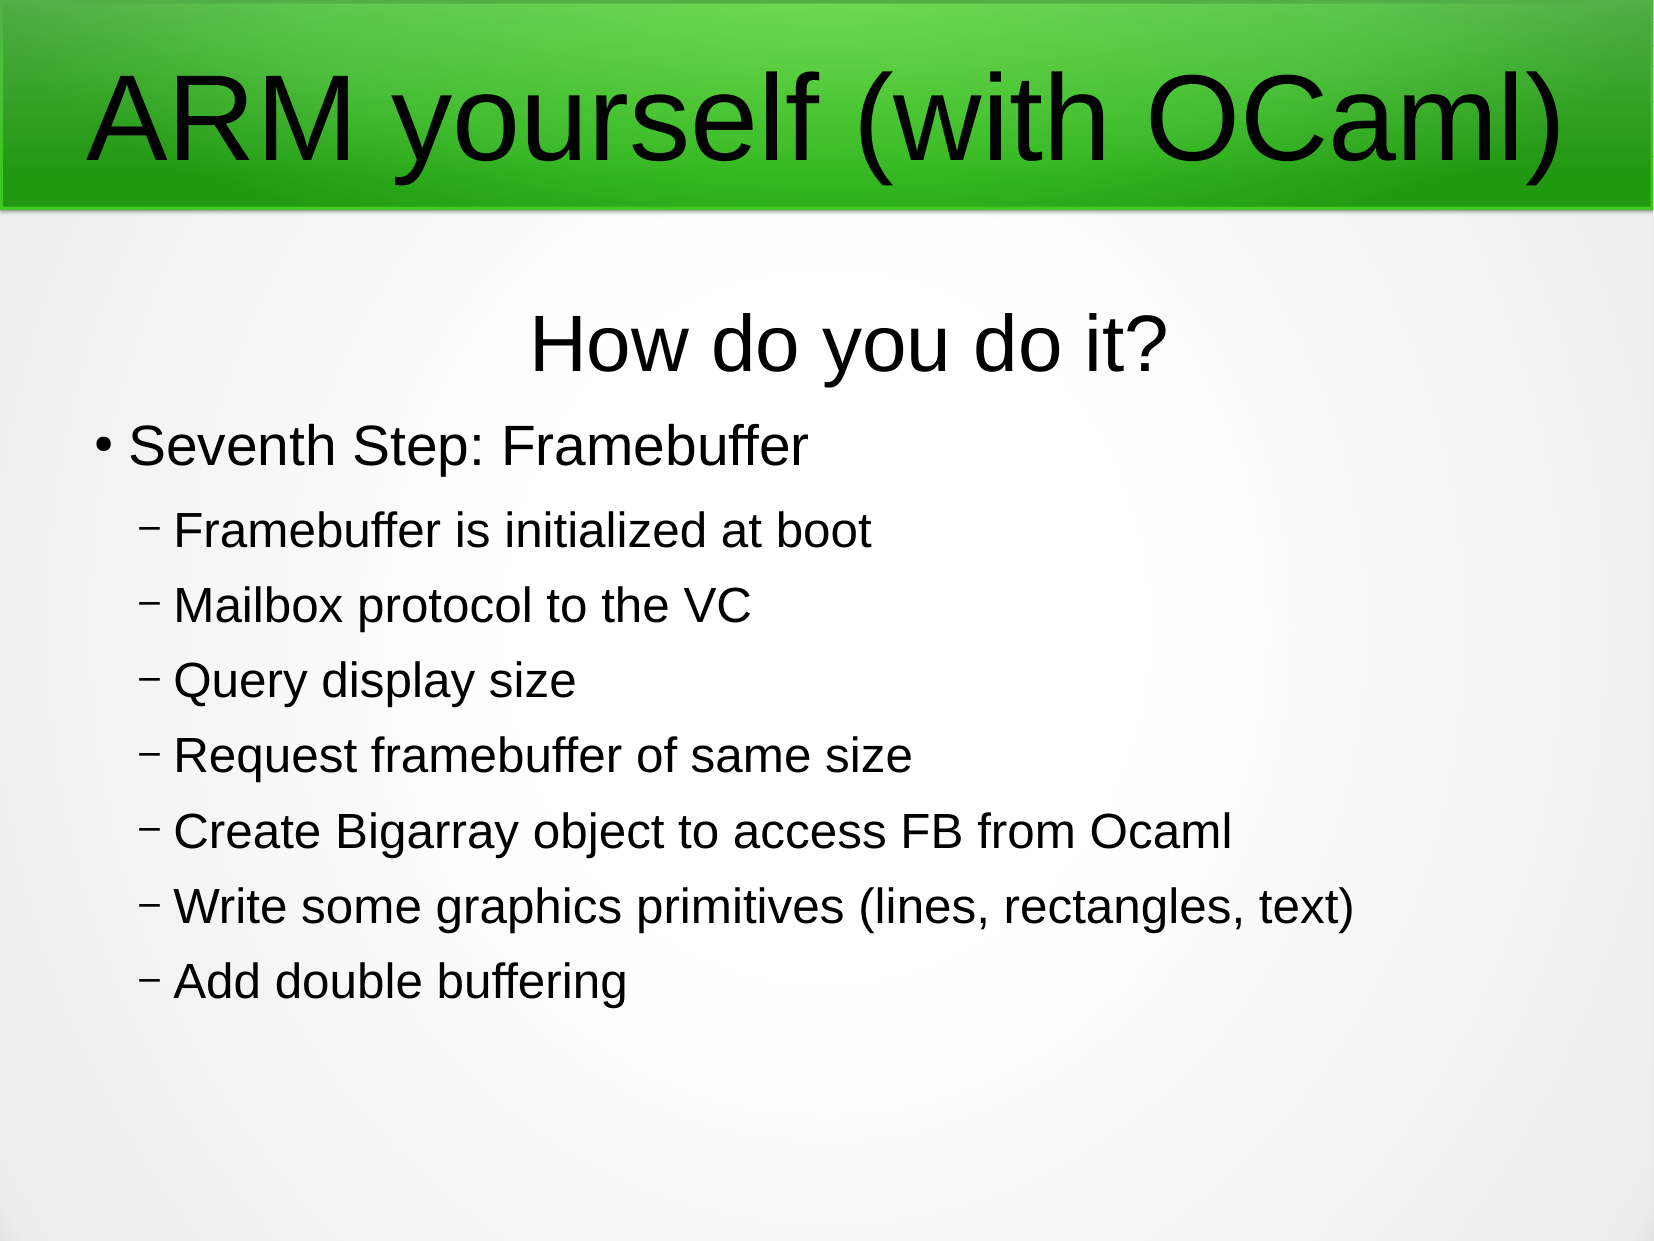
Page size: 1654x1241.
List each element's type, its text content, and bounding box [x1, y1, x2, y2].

title ARM yourself (with OCaml) [82, 47, 1571, 189]
list How do you do it? Seventh Step: Framebuffer Framebuffer is initialized at boot Mailbox protocol to the VC Query display size Request framebuffer of same size Create Bigarray object to access FB from Ocaml Write some graphics primitives (lines, rectangles, text) Add double buffering [82, 299, 1571, 1019]
